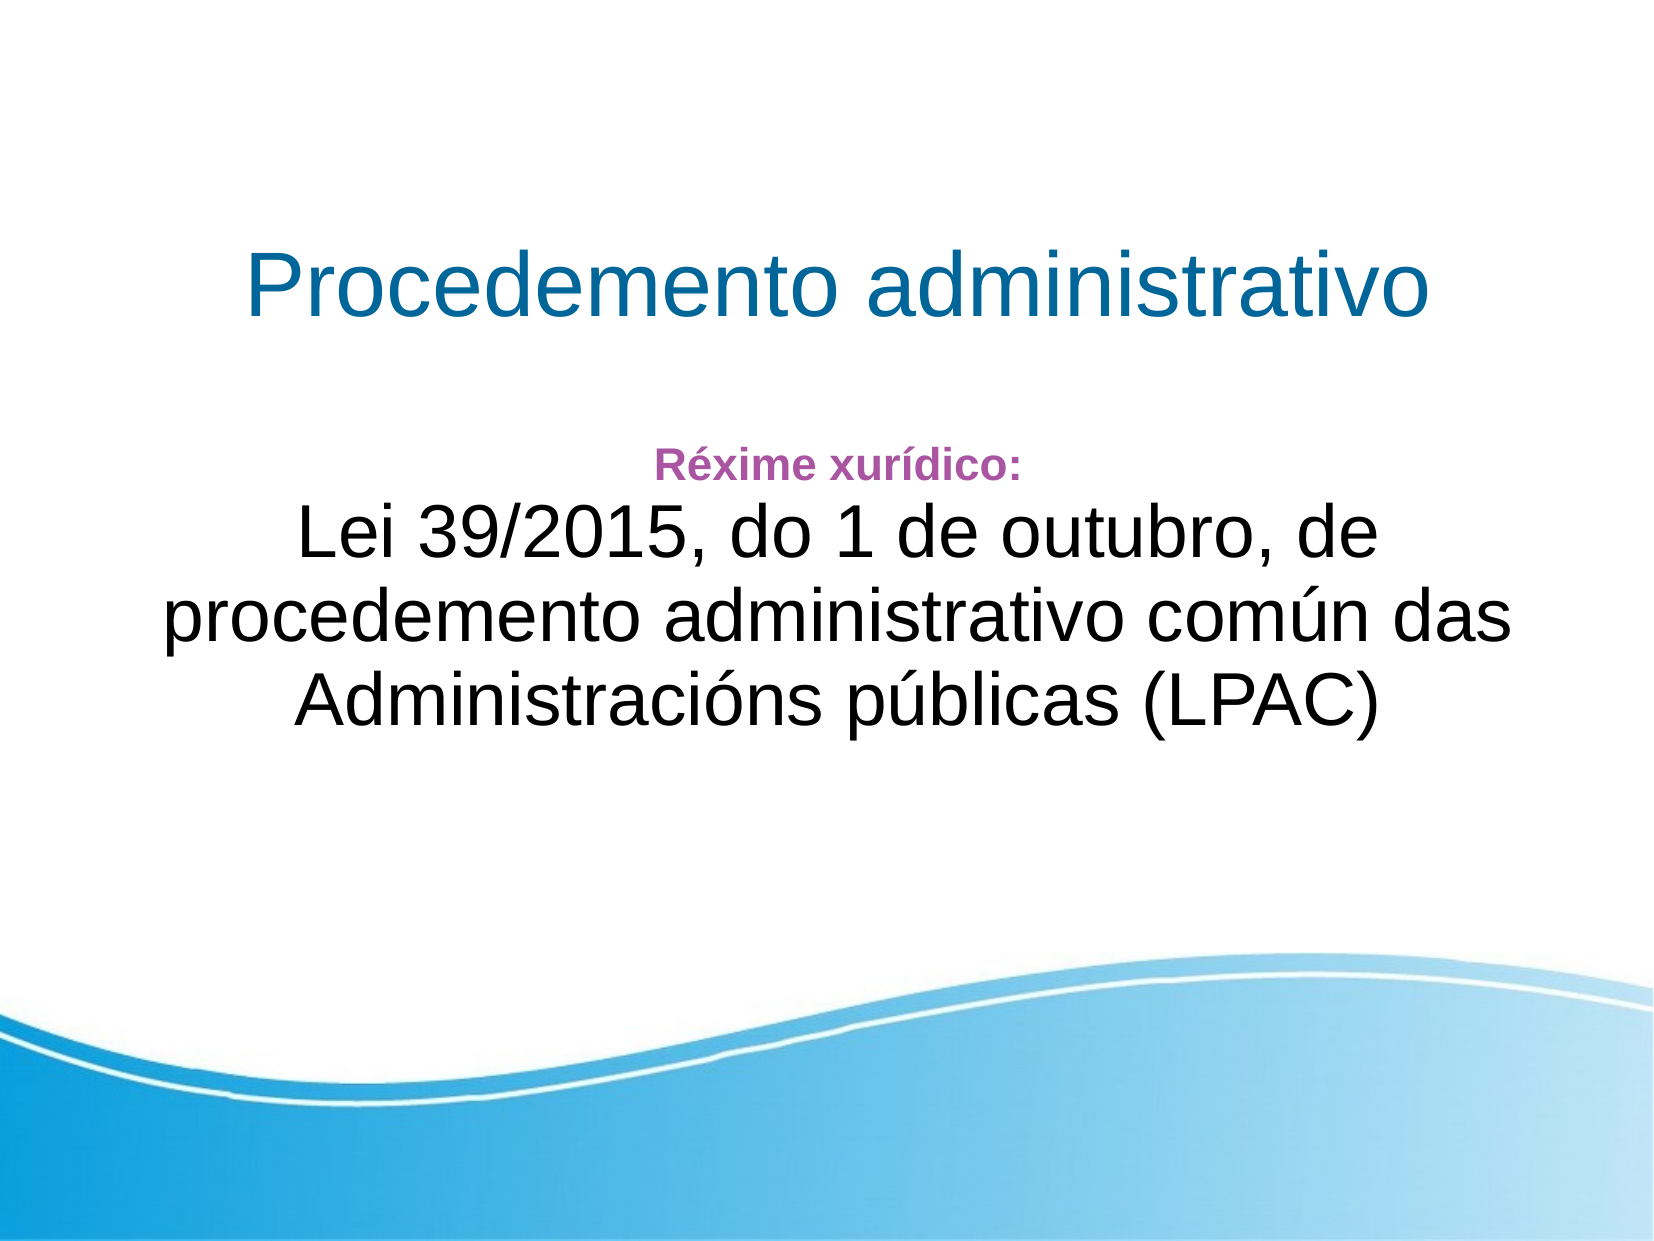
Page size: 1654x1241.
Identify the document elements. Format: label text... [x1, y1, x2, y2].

title Procedemento administrativo Réxime xurídico: Lei 39/2015, do 1 de outubro, de procedemento administrativo común das Administracións públicas (LPAC) [94, 233, 1583, 742]
picture [0, 952, 1654, 1241]
